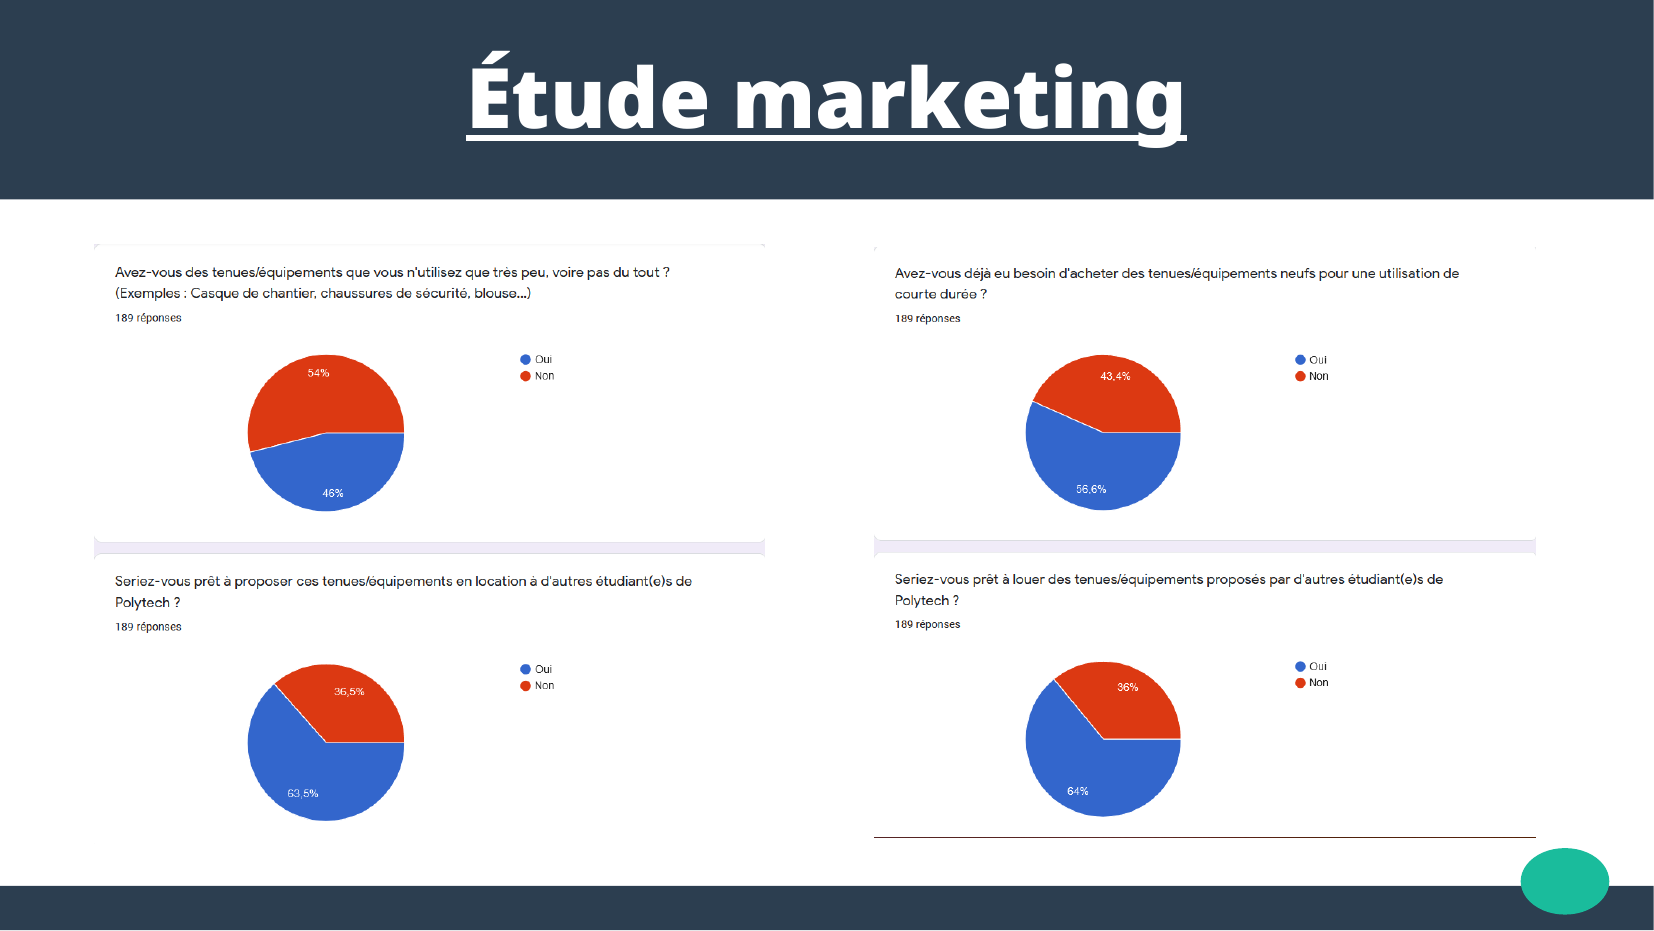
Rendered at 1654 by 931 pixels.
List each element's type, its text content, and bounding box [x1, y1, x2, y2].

title Étude marketing [59, 37, 1595, 156]
picture [874, 247, 1536, 838]
picture [94, 244, 765, 845]
